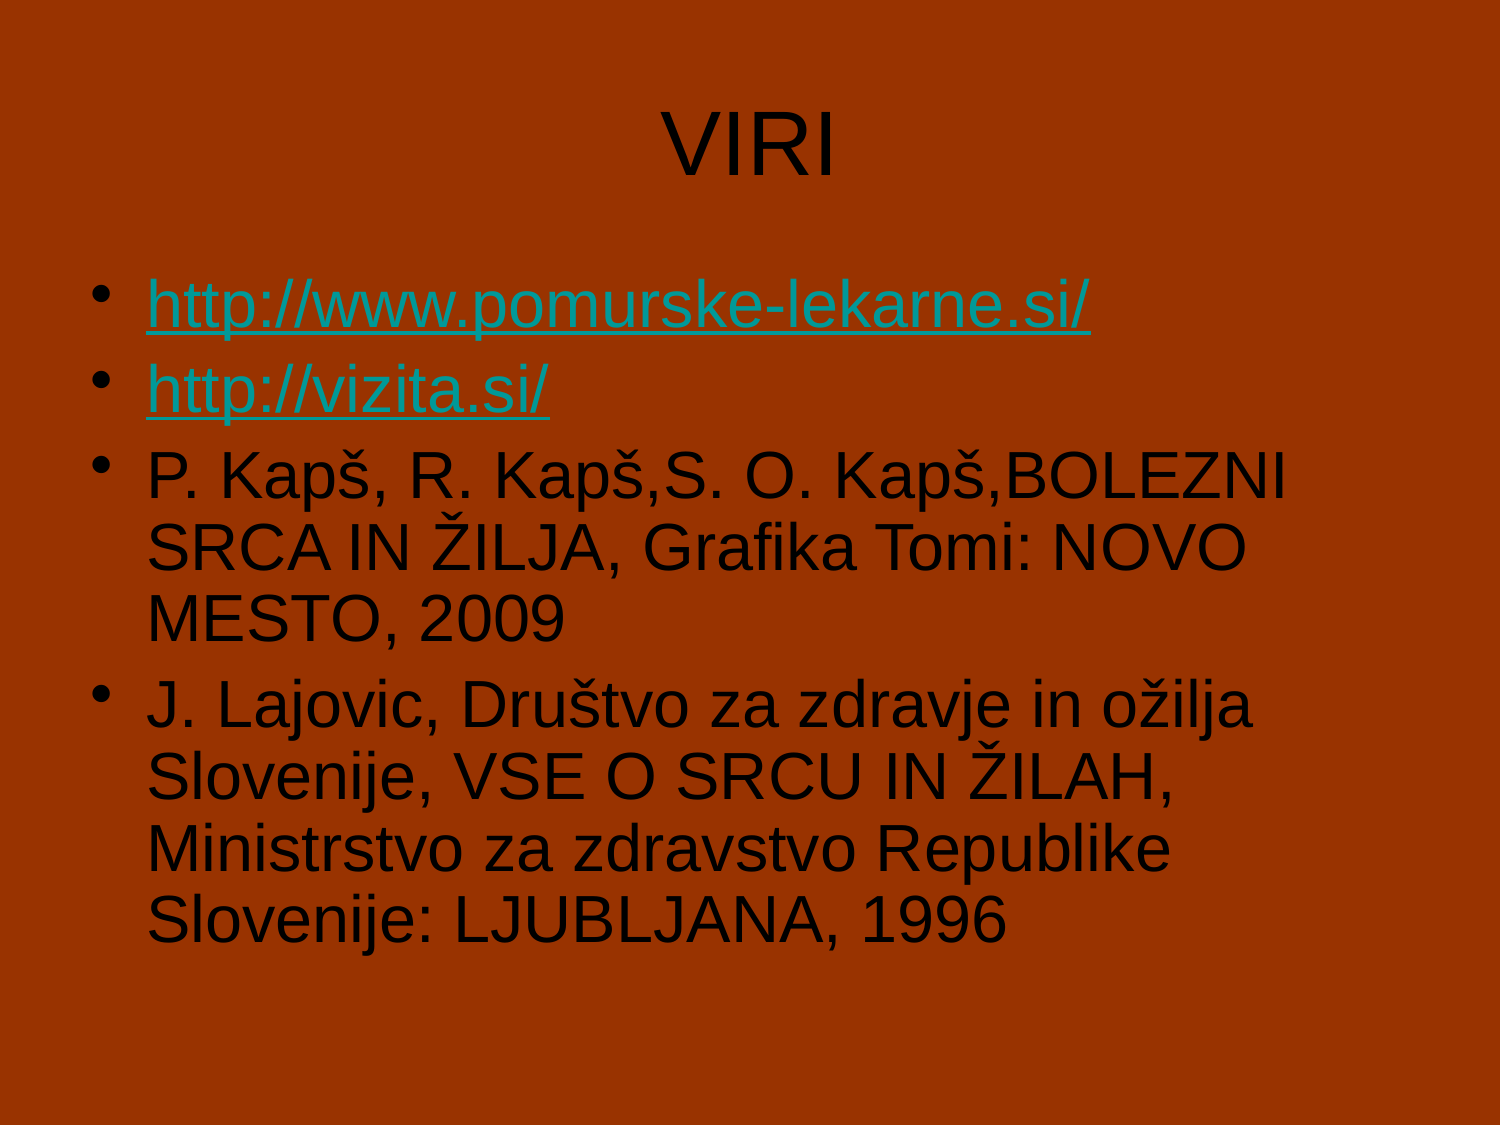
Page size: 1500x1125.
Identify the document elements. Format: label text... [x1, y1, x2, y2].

title VIRI [75, 45, 1425, 233]
list http://www.pomurske-lekarne.si/ http://vizita.si/ P. Kapš, R. Kapš,S. O. Kapš,BOLEZNI SRCA IN ŽILJA, Grafika Tomi: NOVO MESTO, 2009 J. Lajovic, Društvo za zdravje in ožilja Slovenije, VSE O SRCU IN ŽILAH, Ministrstvo za zdravstvo Republike Slovenije: LJUBLJANA, 1996 [75, 262, 1425, 1005]
